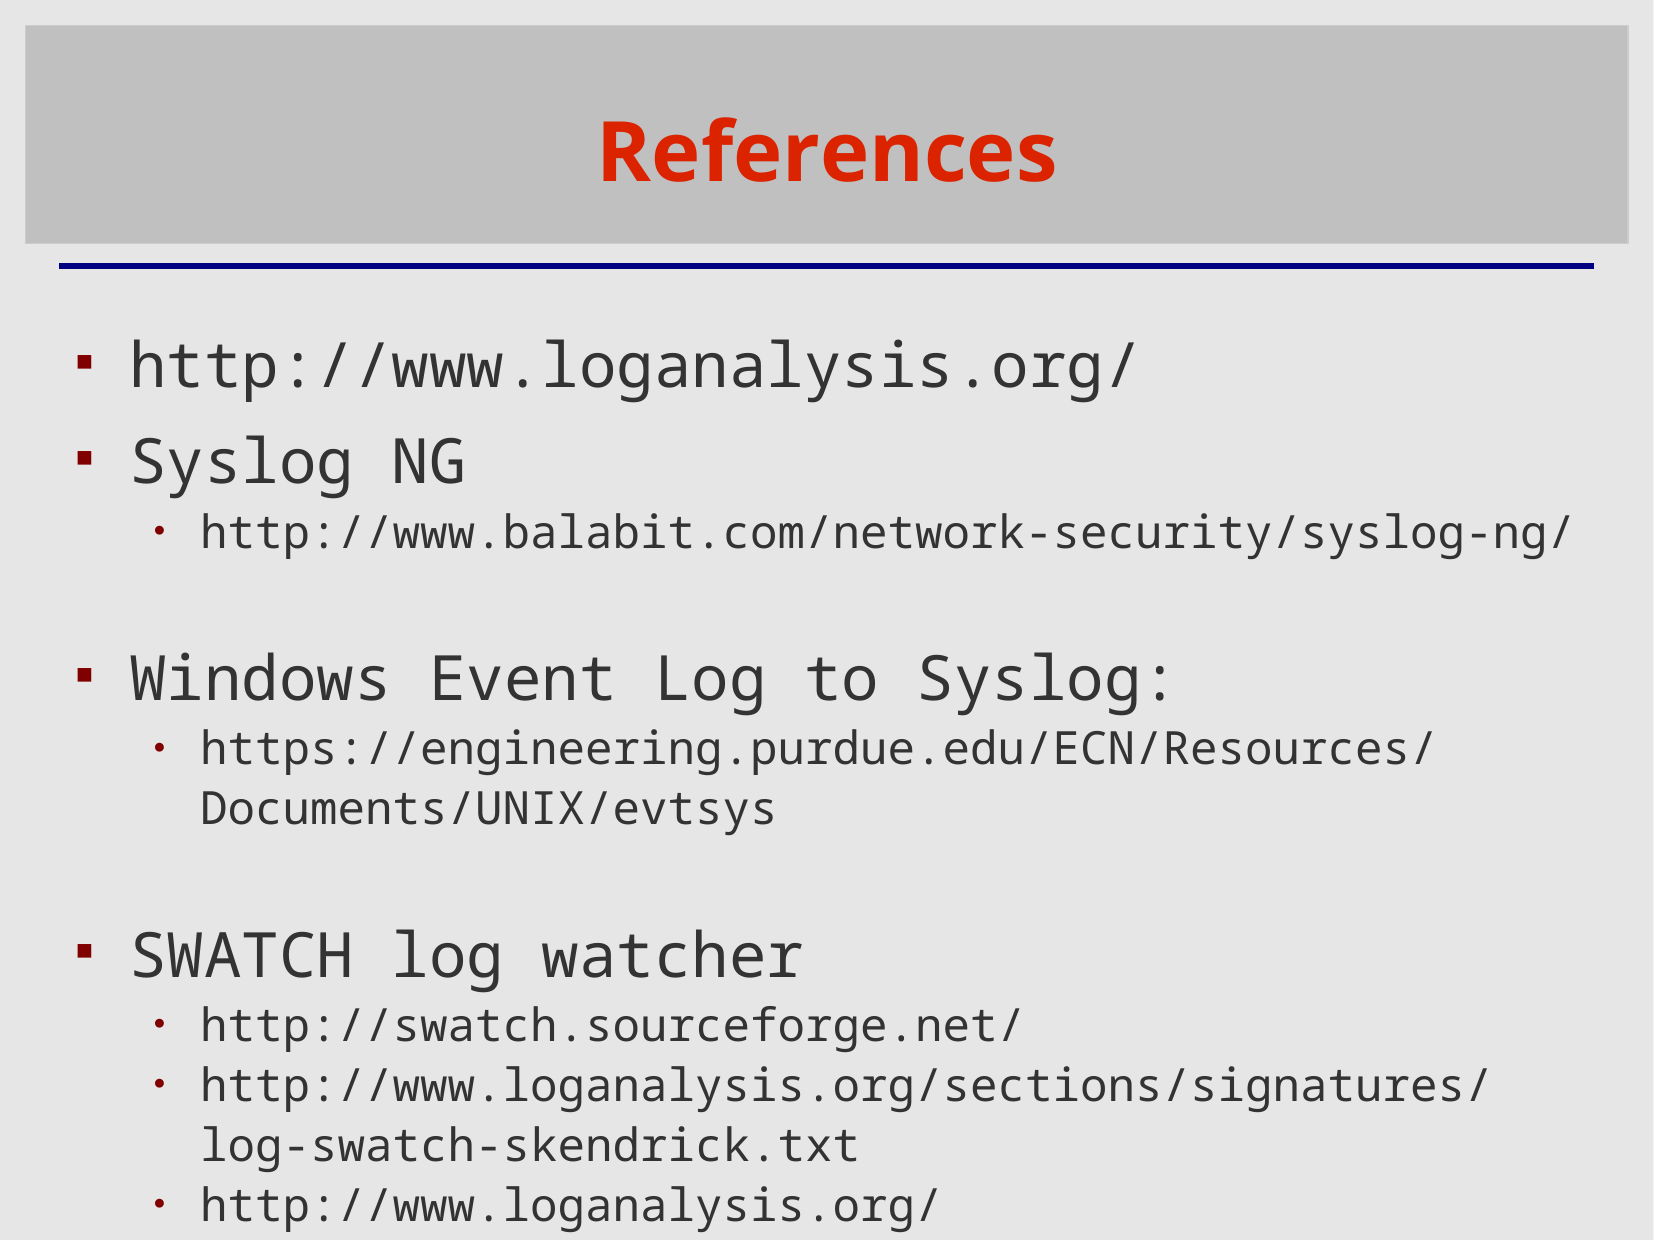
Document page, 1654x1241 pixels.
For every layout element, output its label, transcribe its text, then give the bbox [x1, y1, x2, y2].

title References [121, 46, 1534, 253]
list http://www.loganalysis.org/ Syslog NG http://www.balabit.com/network-security/syslog-ng/ Windows Event Log to Syslog: https://engineering.purdue.edu/ECN/Resources/Documents/UNIX/evtsys SWATCH log watcher http://swatch.sourceforge.net/ http://www.loganalysis.org/sections/signatures/log-swatch-skendrick.txt http://www.loganalysis.org/ http://sourceforge.net/docman/display_doc.php?docid=5332&group_id=25401 [59, 322, 1594, 1223]
